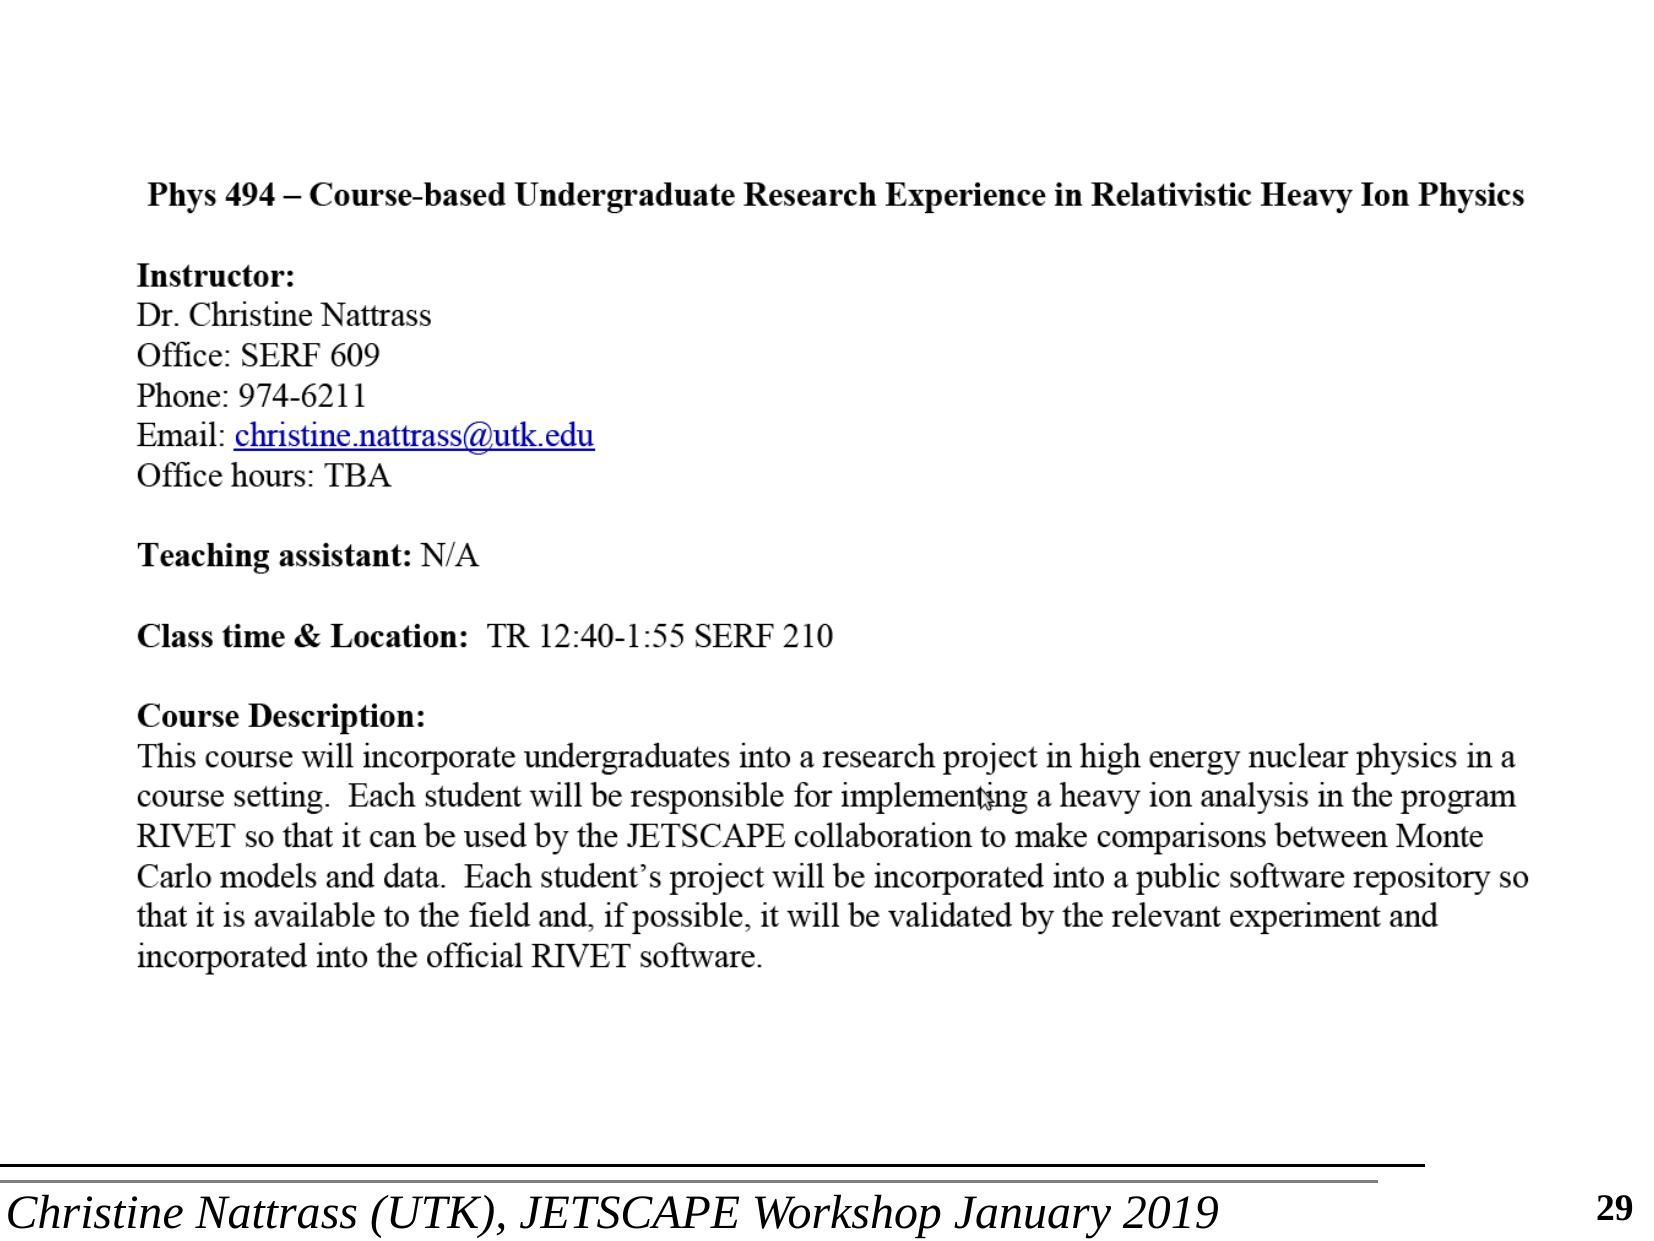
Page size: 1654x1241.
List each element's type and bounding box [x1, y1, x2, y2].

picture [0, 109, 1652, 1009]
